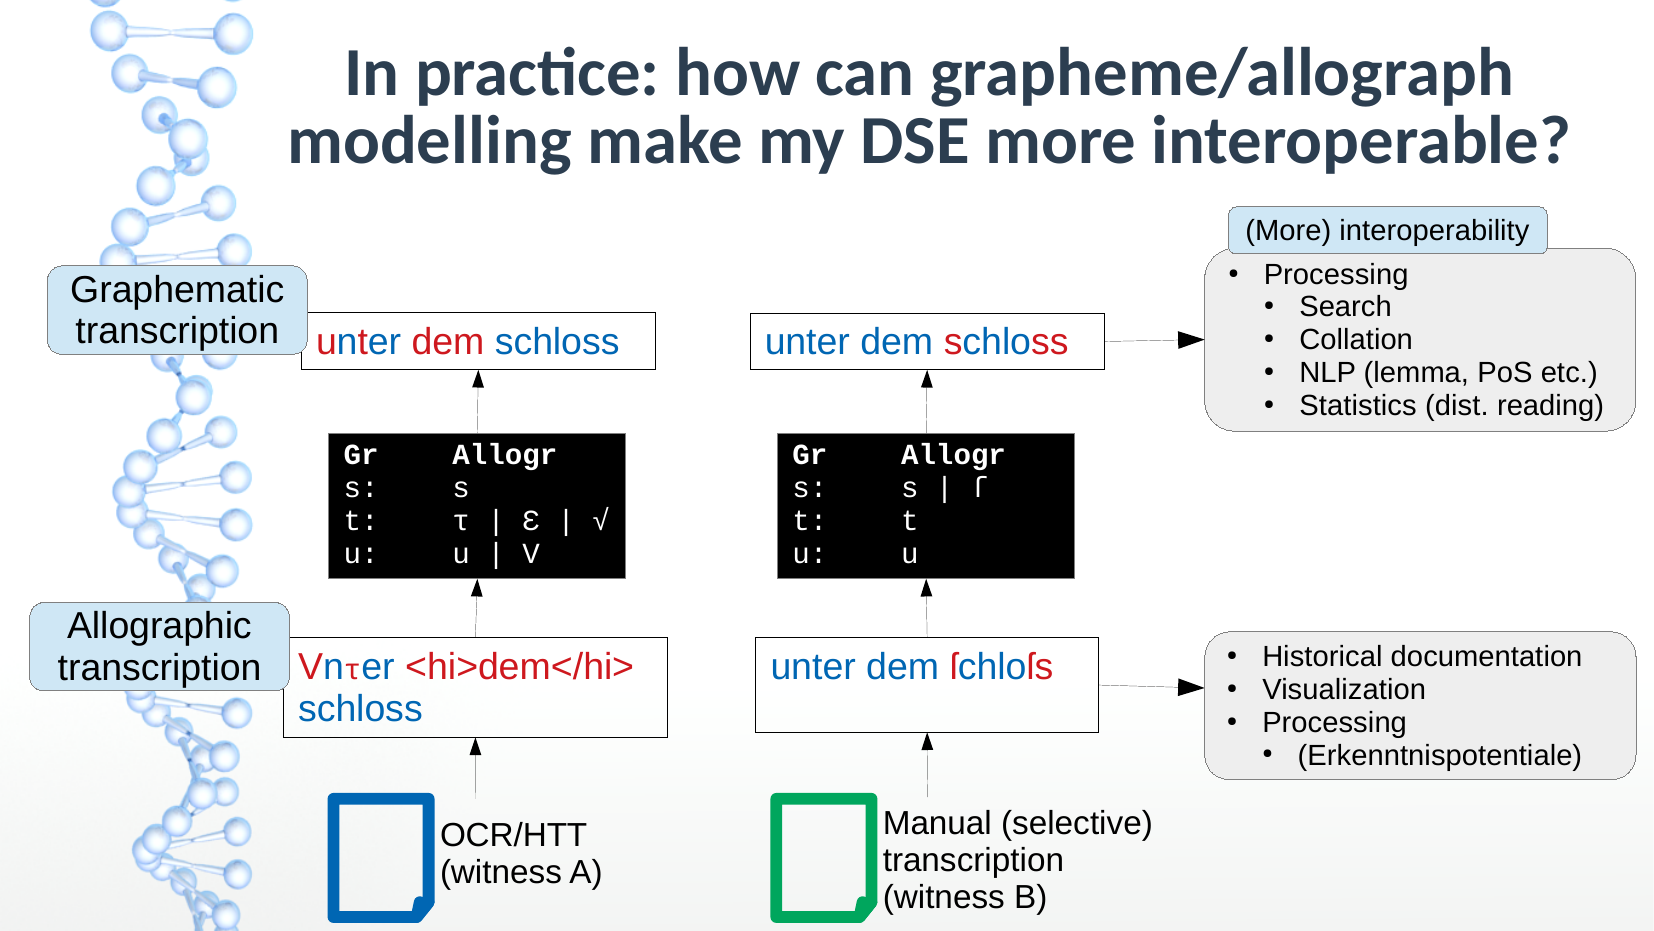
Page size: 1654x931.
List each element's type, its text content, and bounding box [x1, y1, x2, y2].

text_box unter dem ſchloſs [755, 637, 1099, 733]
text_box Gr Allogr s: s | ſ t: t u: u [777, 433, 1075, 579]
text_box Vnτer <hi>dem</hi> schloss [283, 637, 668, 738]
text_box OCR/HTT (witness A) [435, 809, 618, 898]
text_box Graphematic transcription [47, 265, 308, 355]
picture [0, 0, 1654, 931]
text_box unter dem schloss [750, 313, 1105, 370]
title In practice: how can grapheme/allograph modelling make my DSE more interoperable? [265, 35, 1595, 189]
text_box Allographic transcription [29, 602, 290, 691]
text_box Processing Search Collation NLP (lemma, PoS etc.) Statistics (dist. reading) [1204, 248, 1636, 432]
text_box unter dem schloss [301, 312, 656, 370]
text_box Manual (selective) transcription (witness B) [868, 797, 1169, 924]
text_box (More) interoperability [1228, 206, 1548, 254]
text_box Gr Allogr s: s t: τ | Ɛ | √ u: u | V [328, 433, 626, 579]
text_box Historical documentation Visualization Processing (Erkenntnispotentiale) [1204, 631, 1637, 780]
